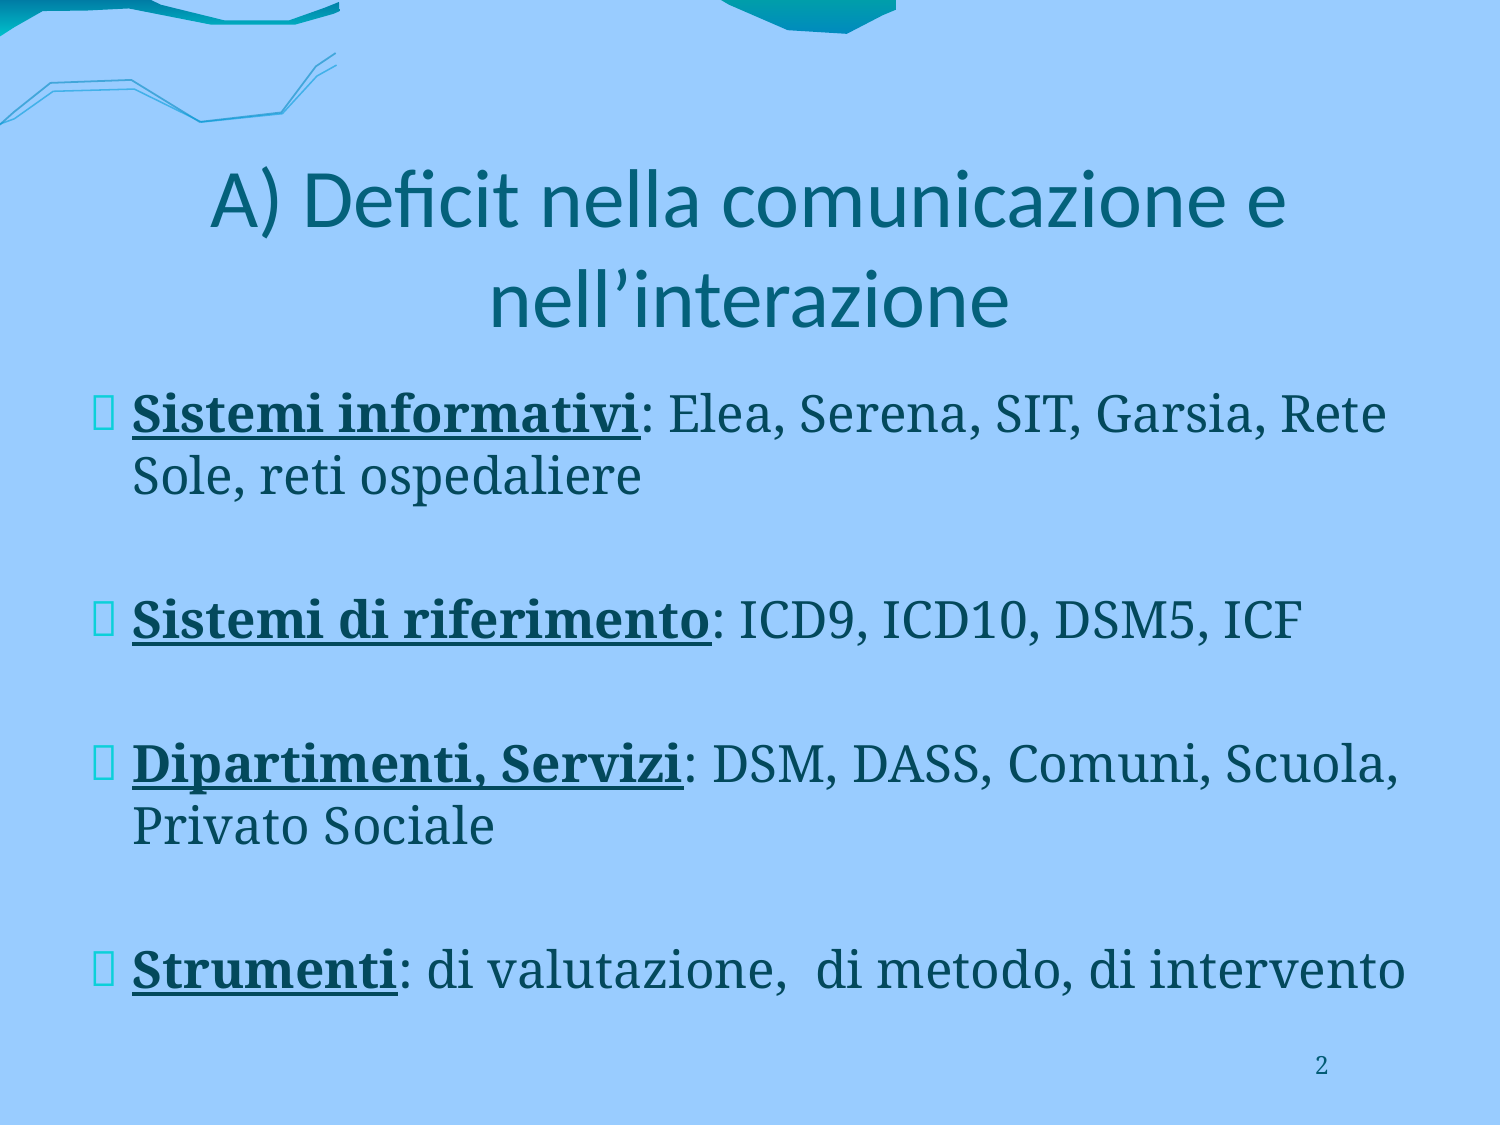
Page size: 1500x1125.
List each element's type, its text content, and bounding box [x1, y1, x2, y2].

list Sistemi informativi: Elea, Serena, SIT, Garsia, Rete Sole, reti ospedaliere Sistemi di riferimento: ICD9, ICD10, DSM5, ICF Dipartimenti, Servizi: DSM, DASS, Comuni, Scuola, Privato Sociale Strumenti: di valutazione, di metodo, di intervento [75, 373, 1425, 1038]
title A) Deficit nella comunicazione e nell’interazione [75, 137, 1425, 338]
slide_number <numero> [1299, 1042, 1425, 1103]
